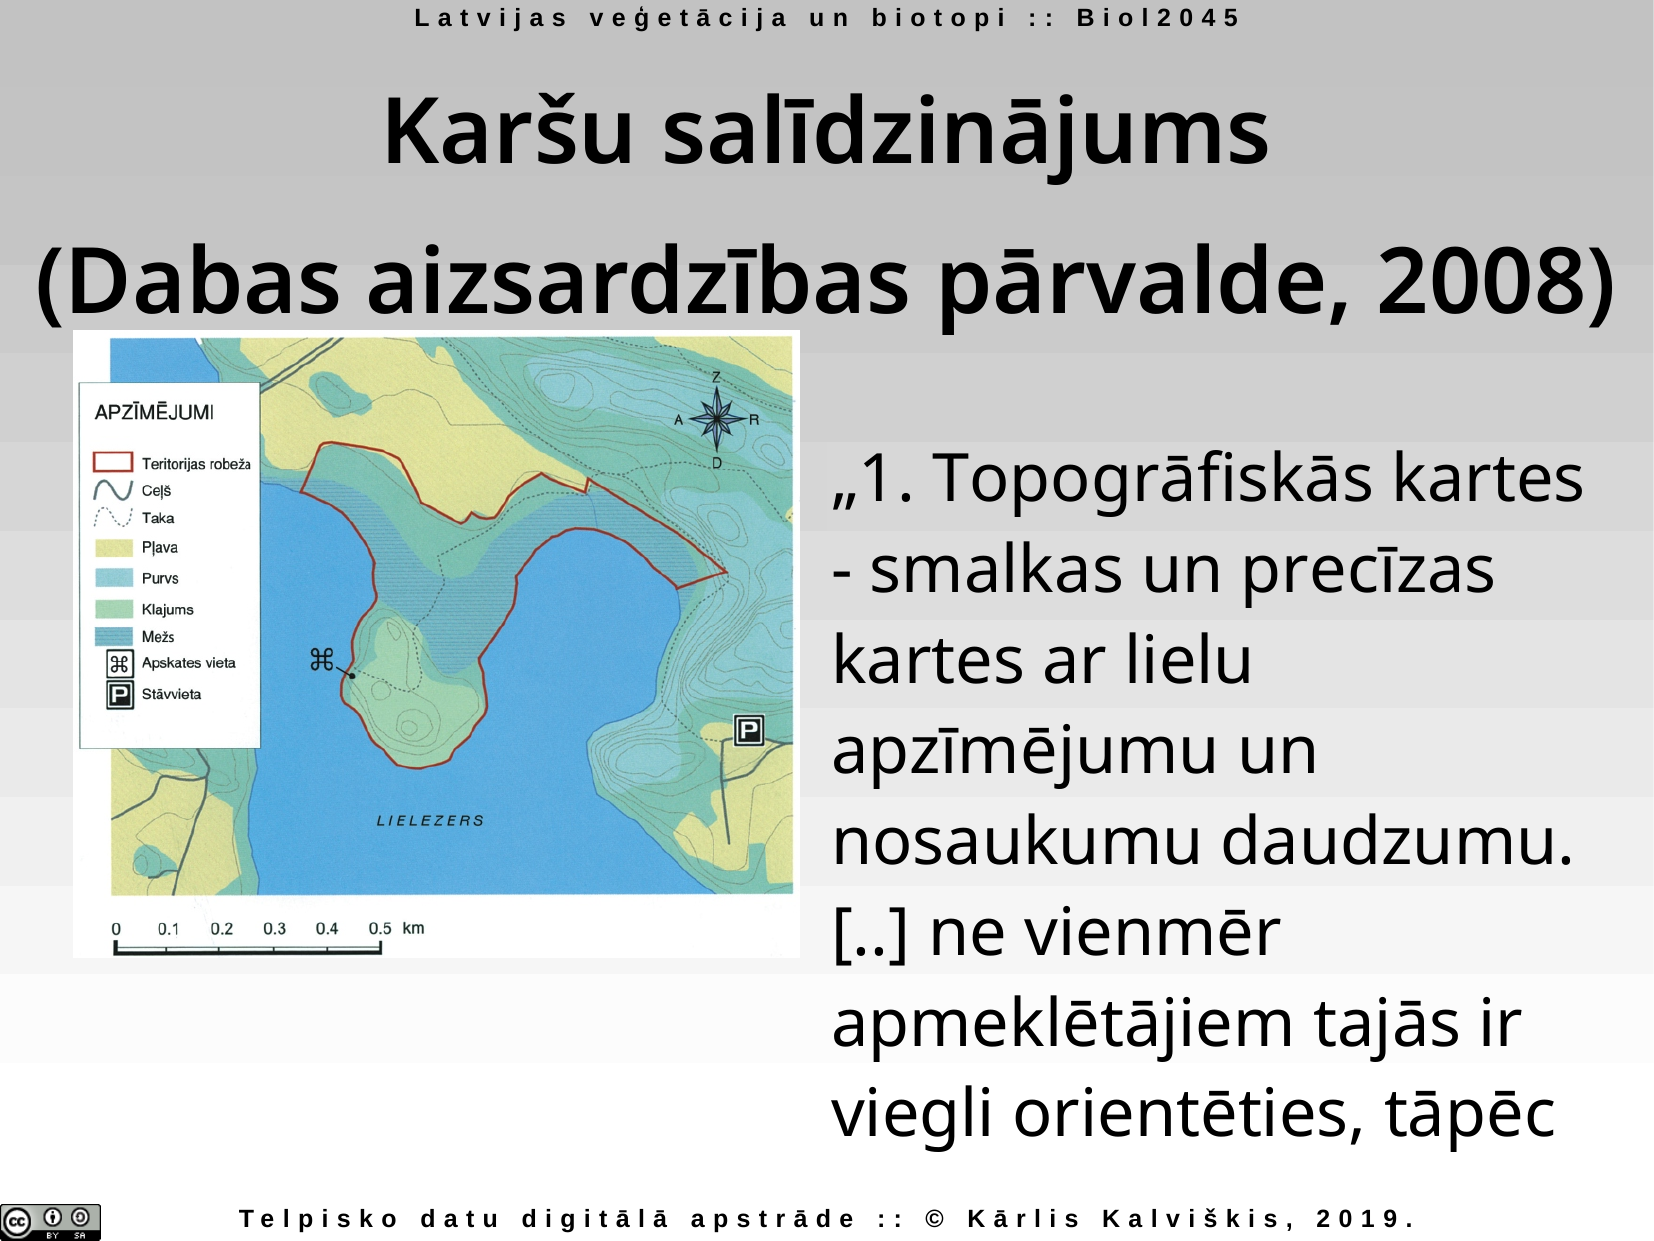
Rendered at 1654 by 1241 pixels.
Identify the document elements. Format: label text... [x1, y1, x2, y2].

picture [0, 0, 1654, 1241]
text_box „1. Topogrāfiskās kartes - smalkas un precīzas kartes ar lielu apzīmējumu un nosaukumu daudzumu. [..] ne vienmēr apmeklētājiem tajās ir viegli orientēties, tāpēc topogrāfiskās kartes vēlams izmantot kopējas uzskatāmības iegūšanai tikai lielu apvidu atainošanā.” [72, 430, 1620, 1186]
title Karšu salīdzinājums (Dabas aizsardzības pārvalde, 2008) [29, 40, 1625, 288]
